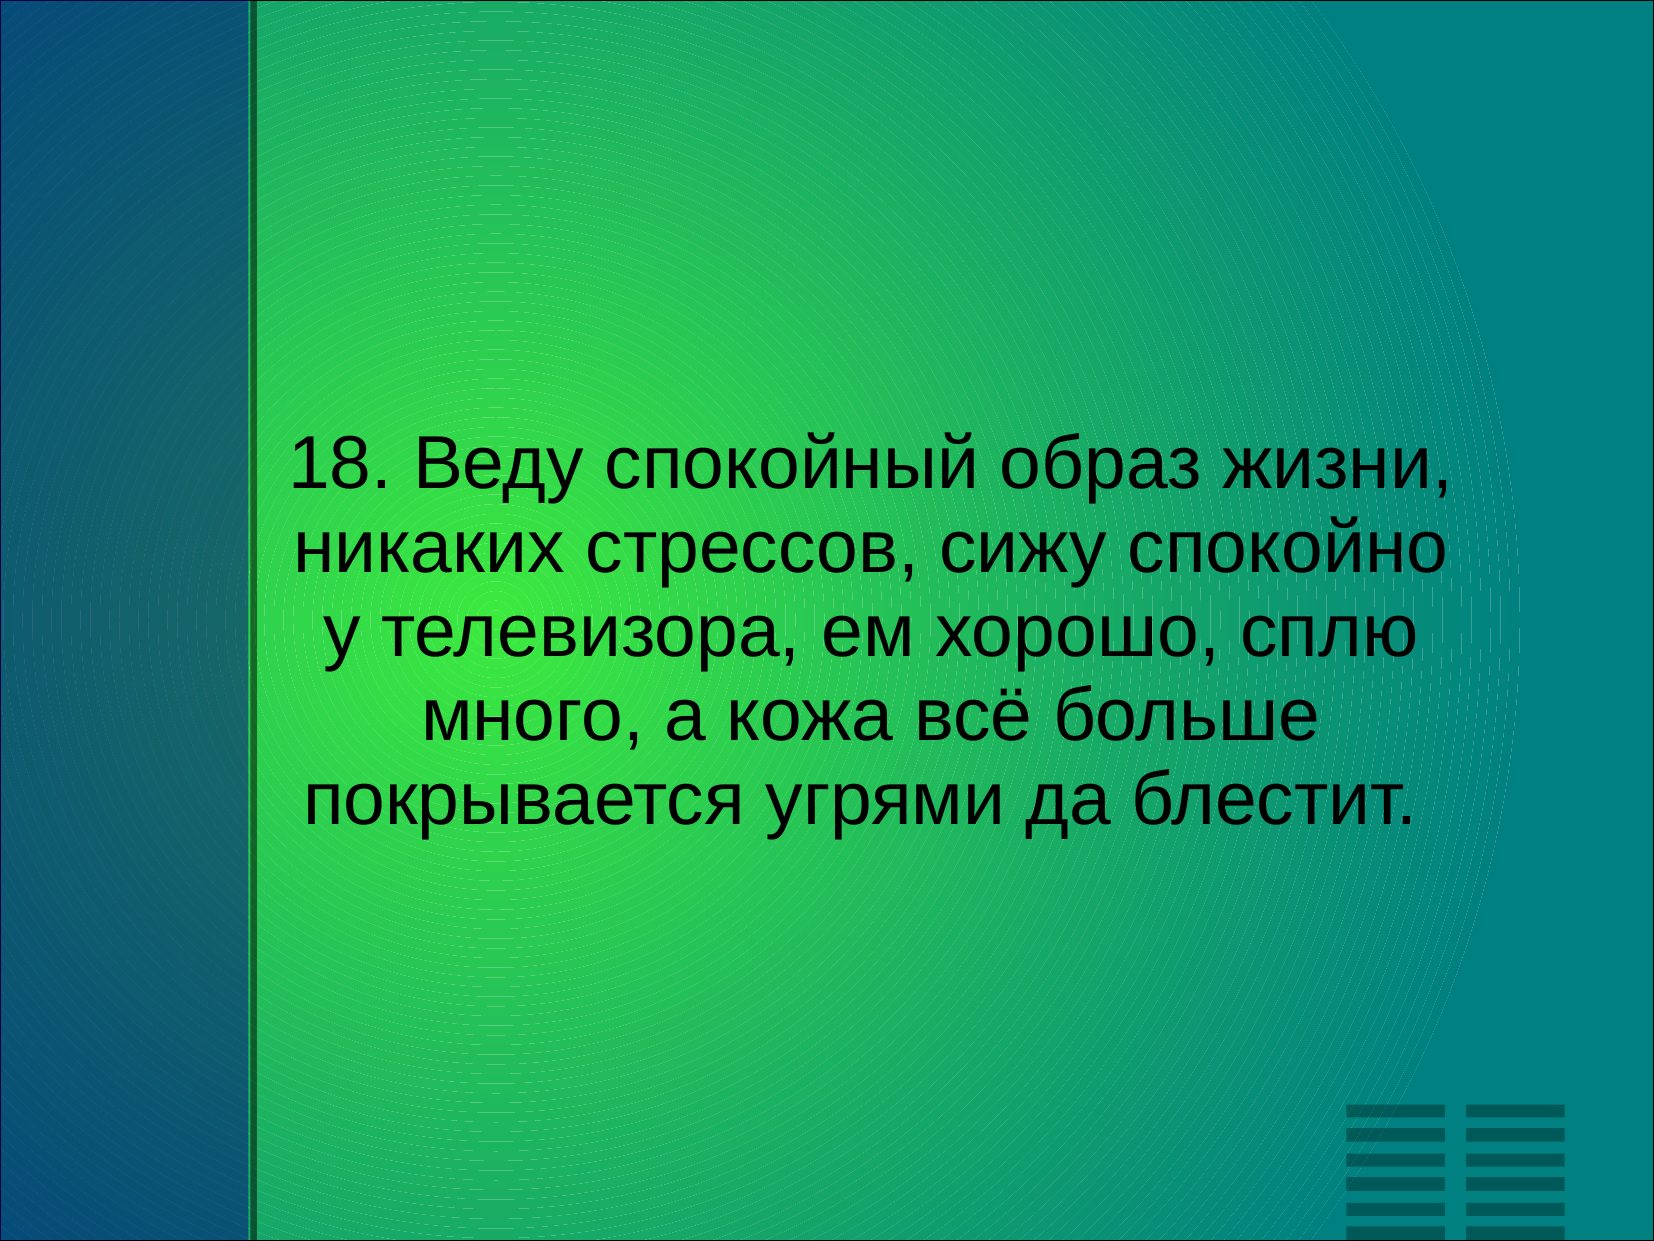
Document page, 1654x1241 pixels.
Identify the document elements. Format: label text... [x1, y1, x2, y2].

text_box 18. Веду спокойный образ жизни, никаких стрессов, сижу спокойно у телевизора, ем хорошо, сплю много, а кожа всё больше покрывается угрями да блестит. [265, 413, 1477, 849]
